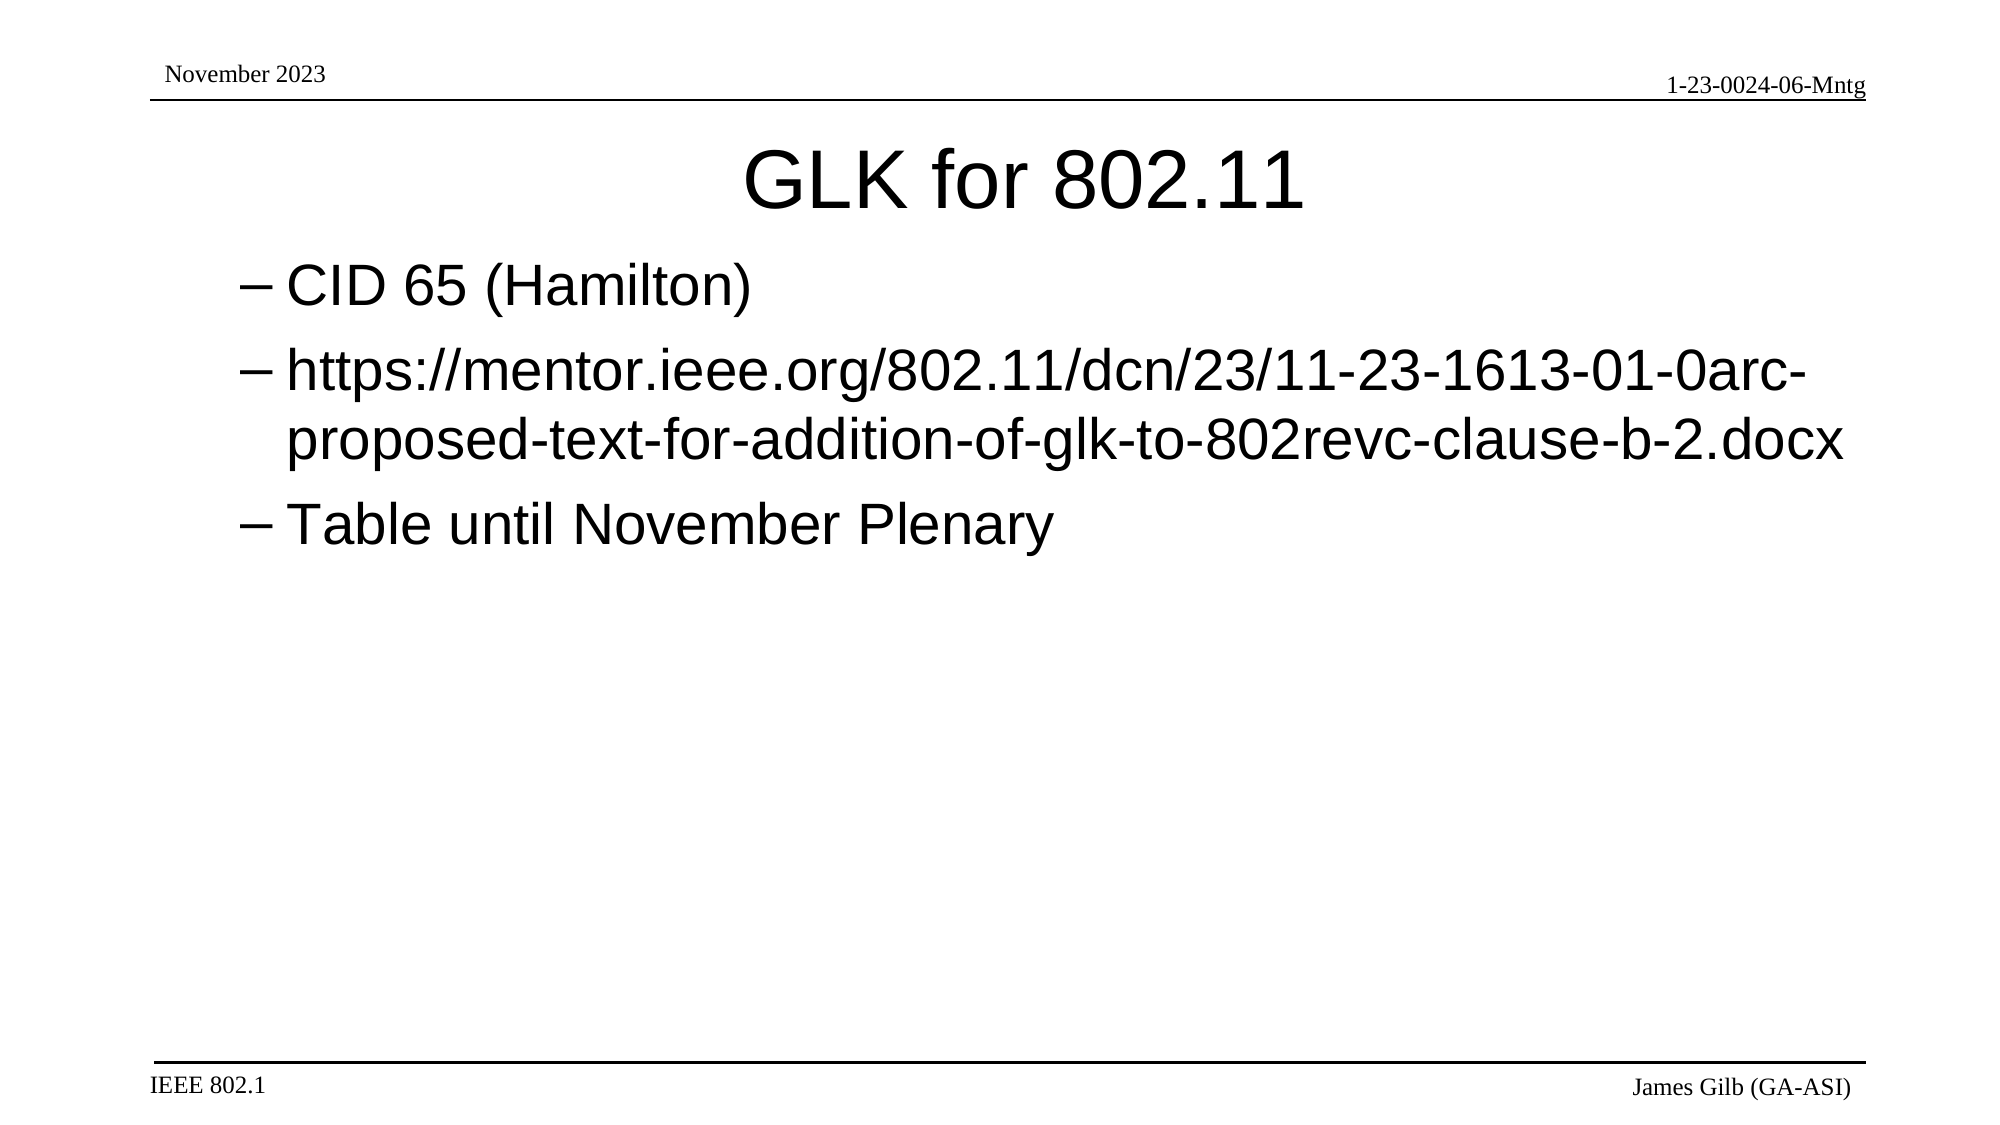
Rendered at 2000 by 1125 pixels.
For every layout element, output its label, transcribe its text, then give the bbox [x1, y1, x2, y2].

title GLK for 802.11 [149, 112, 1900, 238]
list CID 65 (Hamilton) https://mentor.ieee.org/802.11/dcn/23/11-23-1613-01-0arc-proposed-text-for-addition-of-glk-to-802revc-clause-b-2.docx Table until November Plenary [150, 239, 1900, 1051]
